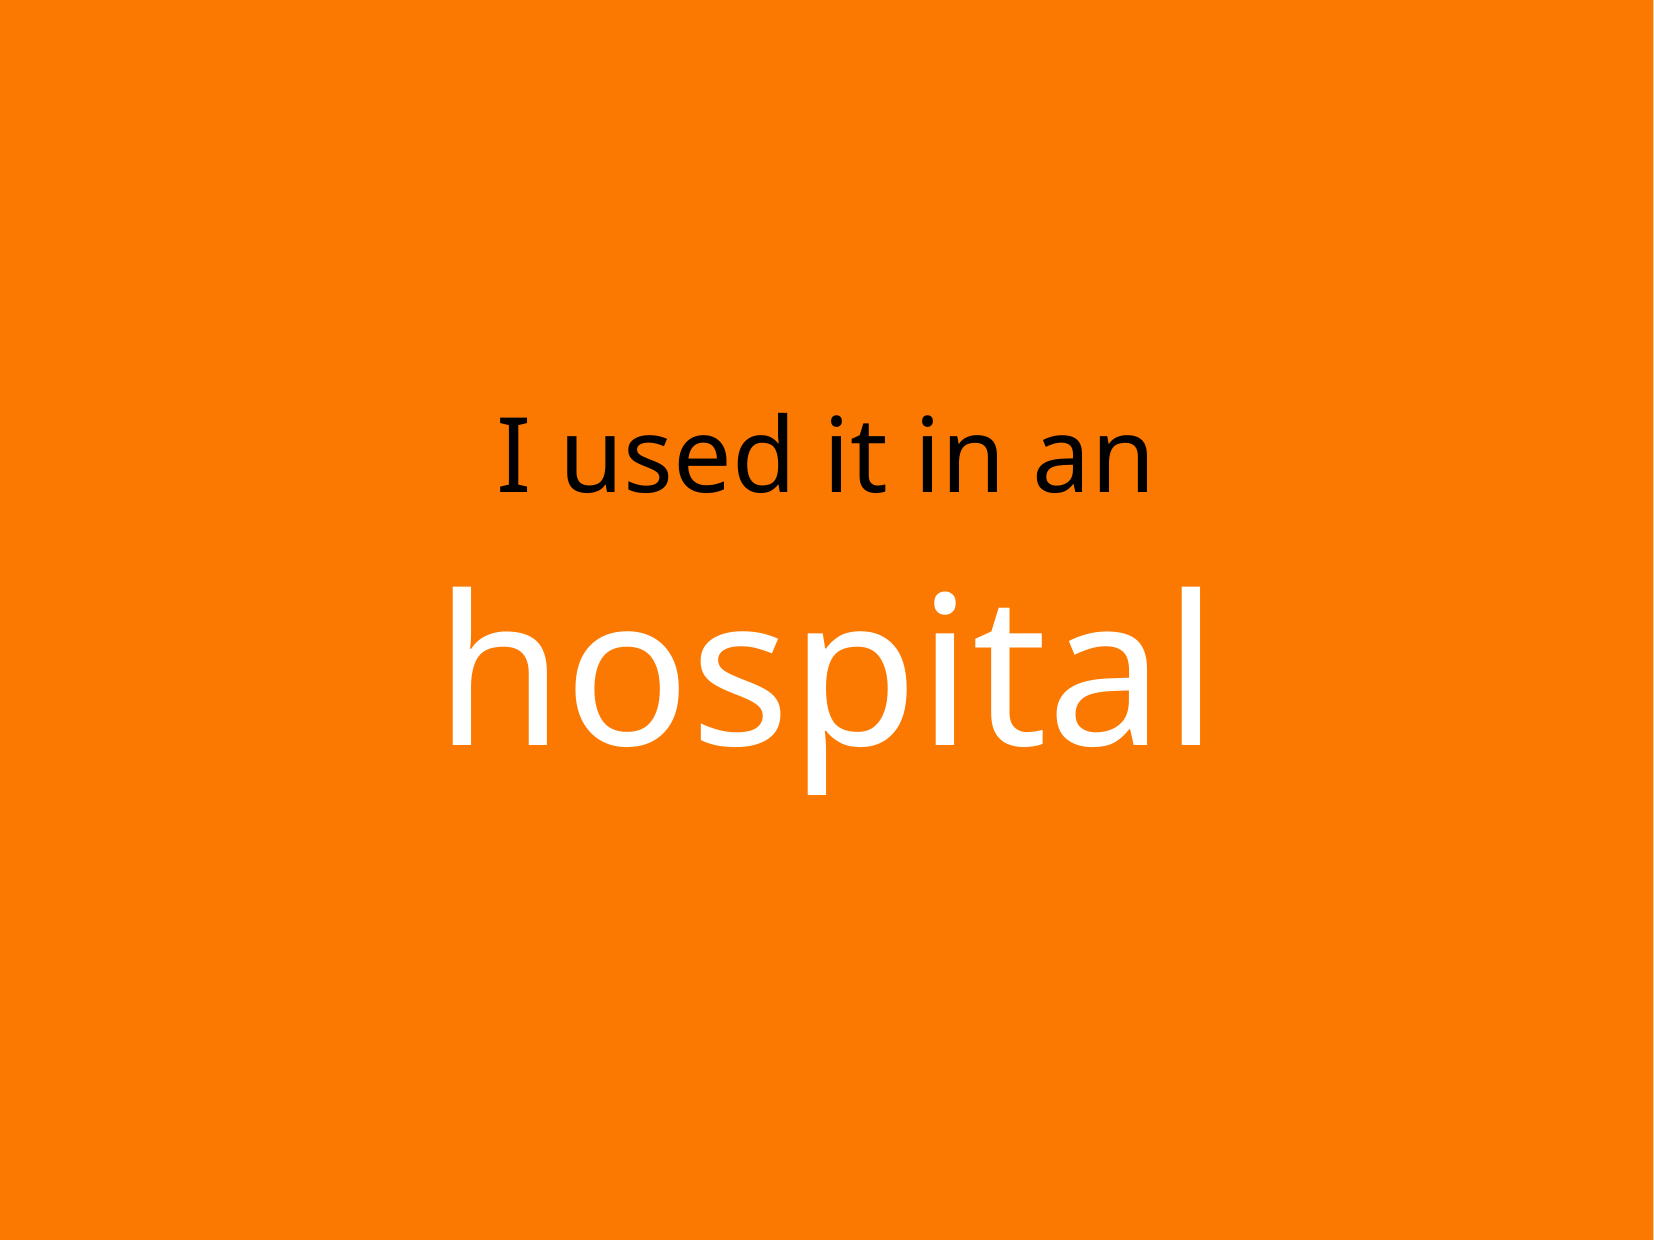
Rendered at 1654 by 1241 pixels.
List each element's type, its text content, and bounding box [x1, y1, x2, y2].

text_box I used it in an hospital [0, 374, 1654, 814]
